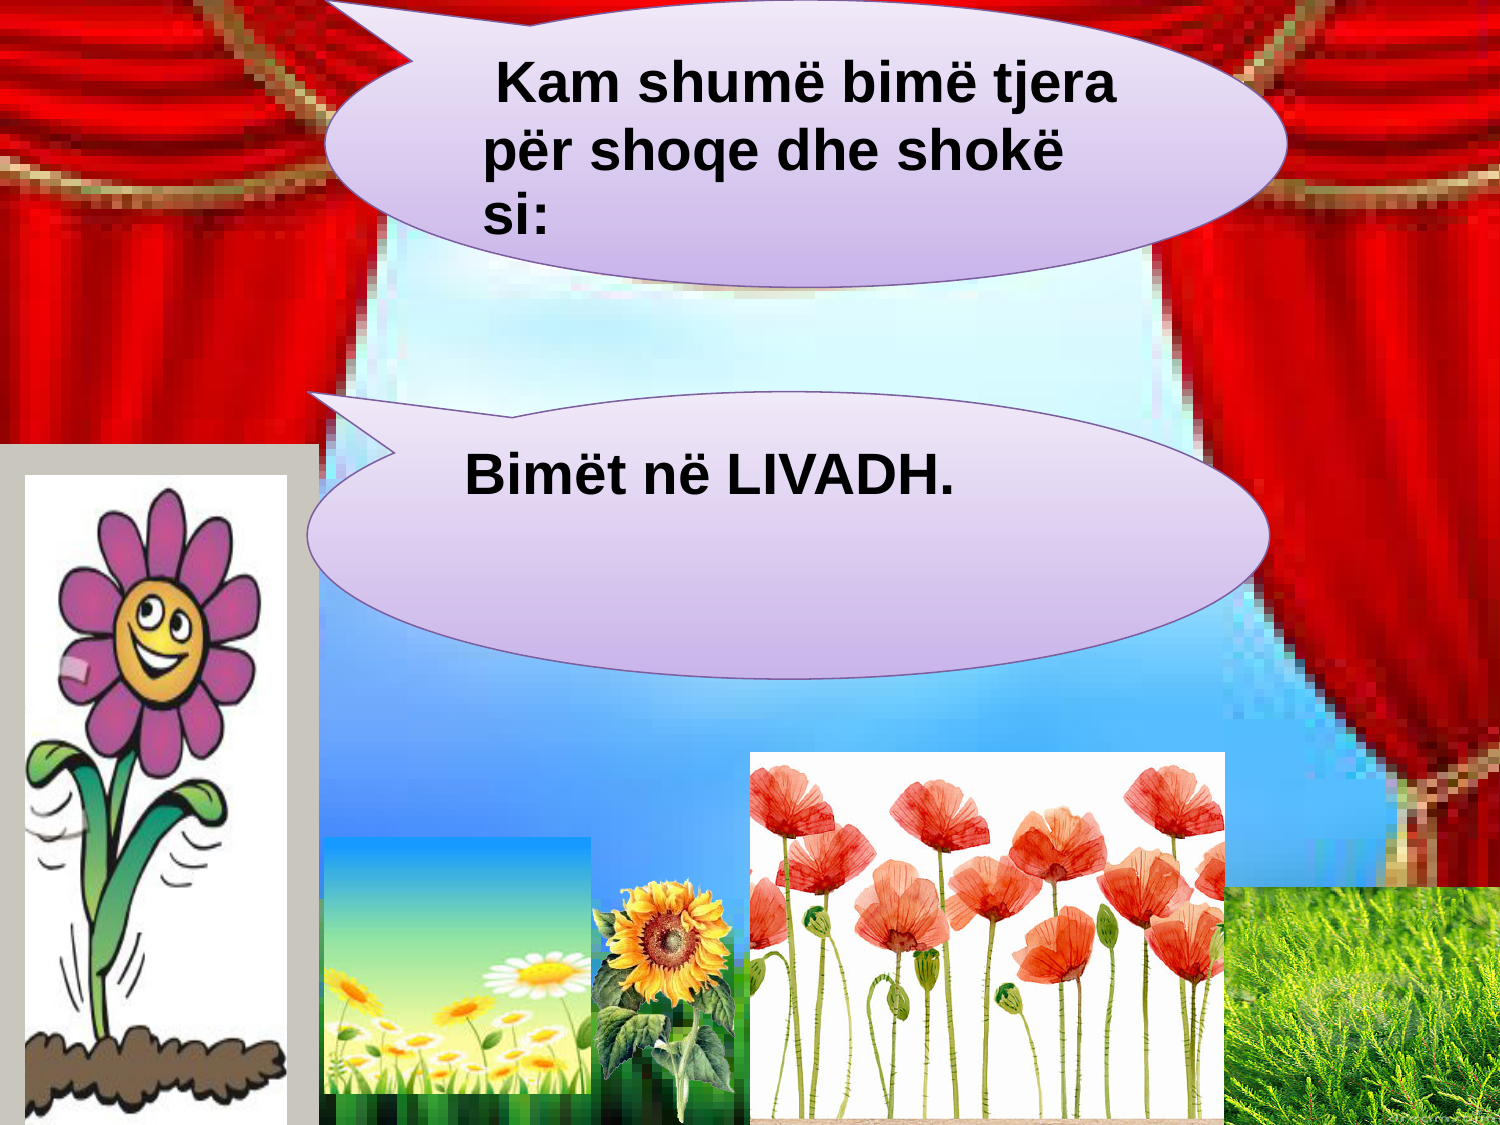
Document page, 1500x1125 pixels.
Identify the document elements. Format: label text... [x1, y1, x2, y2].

picture [0, 0, 1500, 1125]
text_box Kam shumë bimë tjera për shoqe dhe shokë si: [324, 0, 1288, 288]
picture [24, 474, 288, 1125]
text_box Bimët në LIVADH. [307, 391, 1270, 680]
picture [334, 0, 747, 25]
